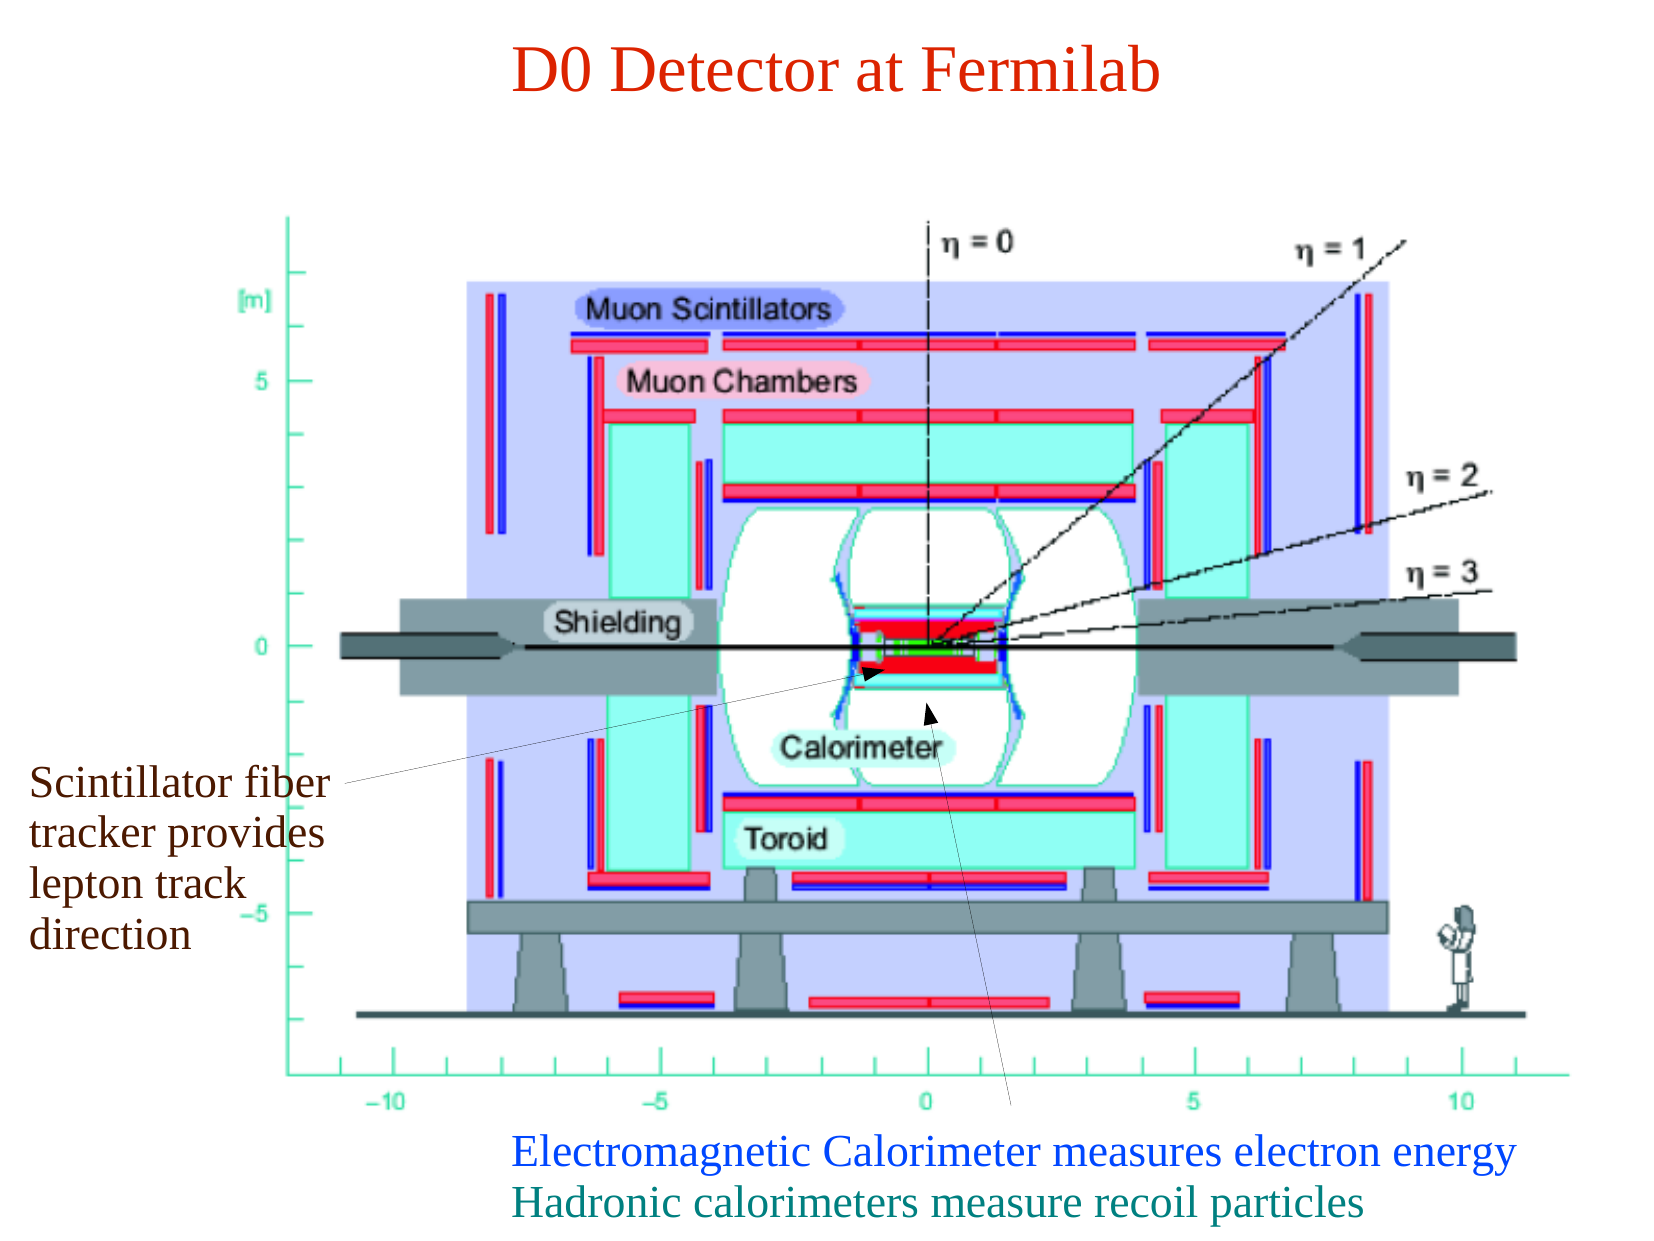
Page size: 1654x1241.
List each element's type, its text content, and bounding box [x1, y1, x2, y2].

text_box Electromagnetic Calorimeter measures electron energy Hadronic calorimeters measure recoil particles [511, 1129, 1519, 1237]
text_box Scintillator fiber tracker provides lepton track direction [28, 756, 368, 979]
title D0 Detector at Fermilab [121, 0, 1534, 155]
picture [215, 205, 1599, 1129]
